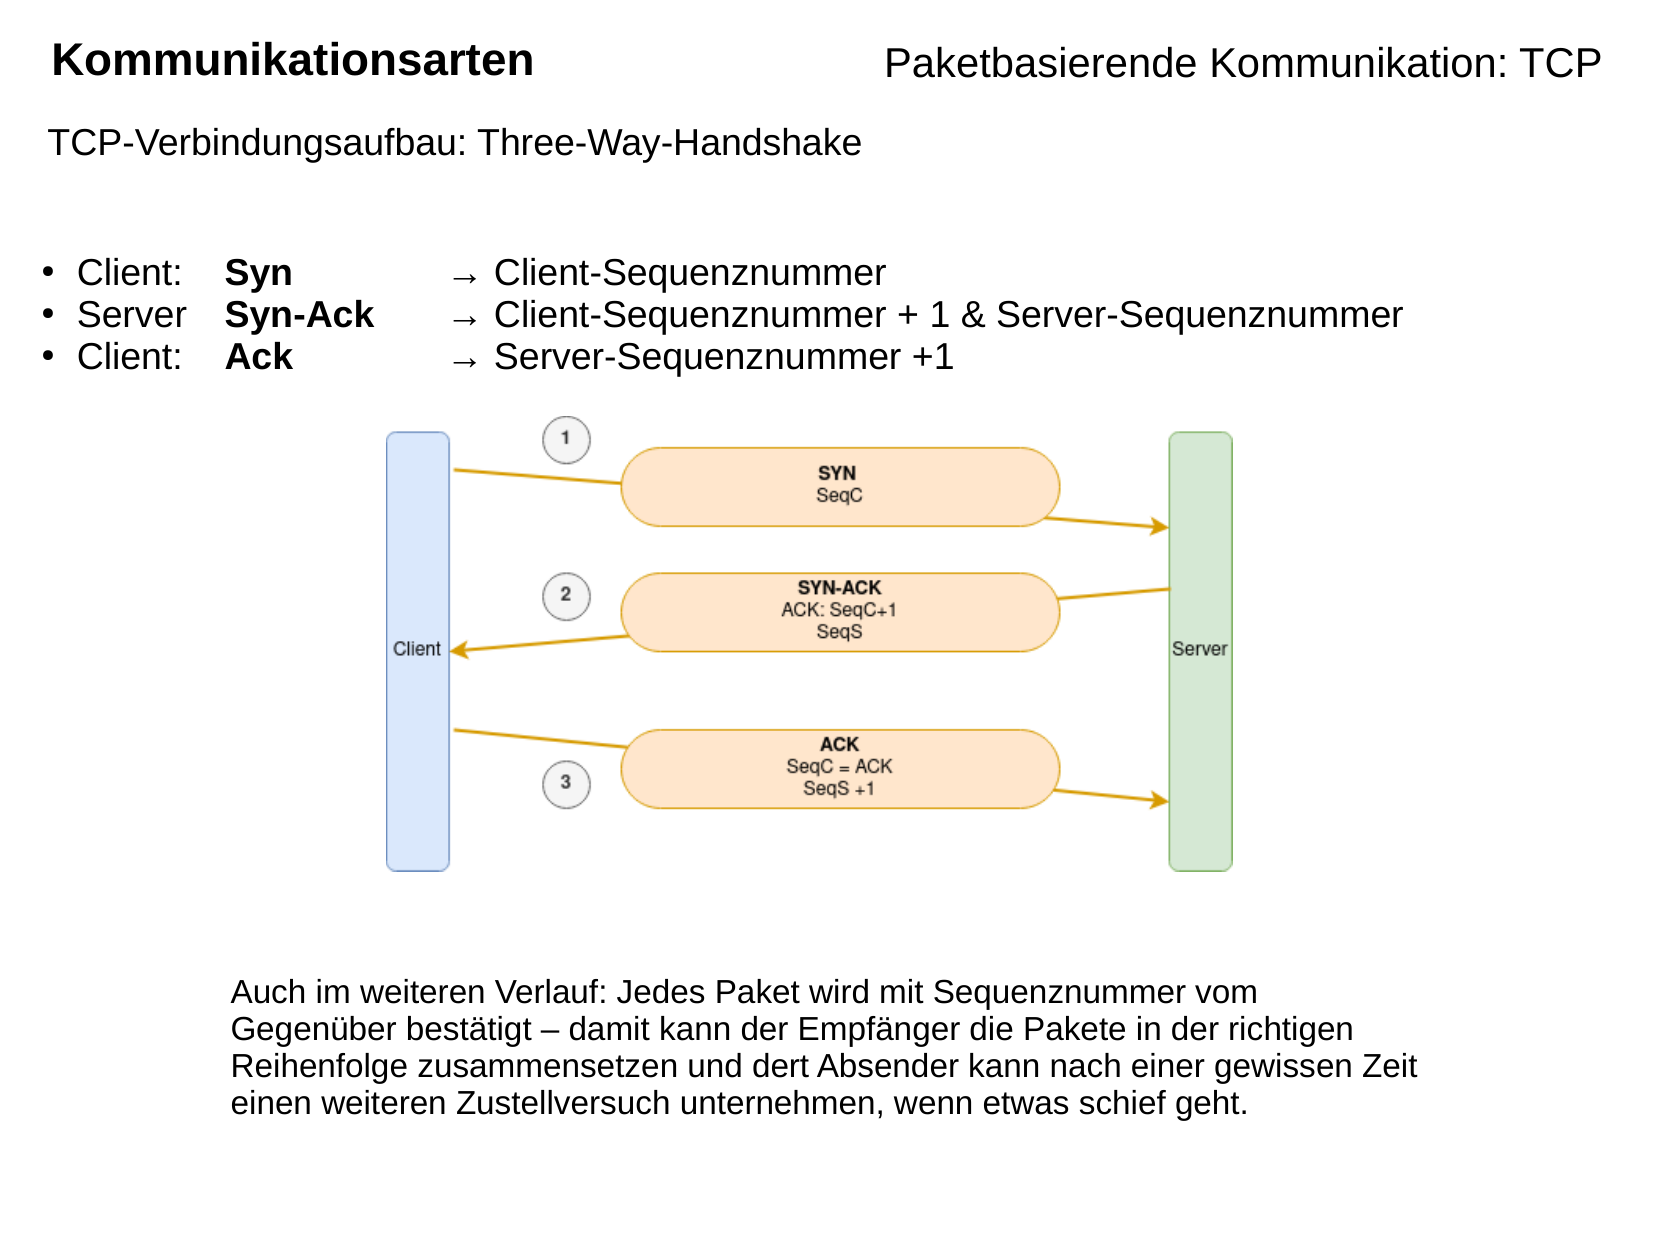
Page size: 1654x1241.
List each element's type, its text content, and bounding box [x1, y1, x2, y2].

picture [386, 416, 1233, 872]
text_box Auch im weiteren Verlauf: Jedes Paket wird mit Sequenznummer vom Gegenüber bestätigt – damit kann der Empfänger die Pakete in der richtigen Reihenfolge zusammensetzen und dert Absender kann nach einer gewissen Zeit einen weiteren Zustellversuch unternehmen, wenn etwas schief geht. [215, 965, 1444, 1129]
text_box Paketbasierende Kommunikation: TCP [790, 31, 1618, 140]
text_box Kommunikationsarten [36, 26, 550, 93]
text_box Client: Syn → Client-Sequenznummer Server Syn-Ack → Client-Sequenznummer + 1 & Server-Sequenznummer Client: Ack → Server-Sequenznummer +1 [26, 244, 1596, 427]
text_box TCP-Verbindungsaufbau: Three-Way-Handshake [32, 113, 1099, 219]
